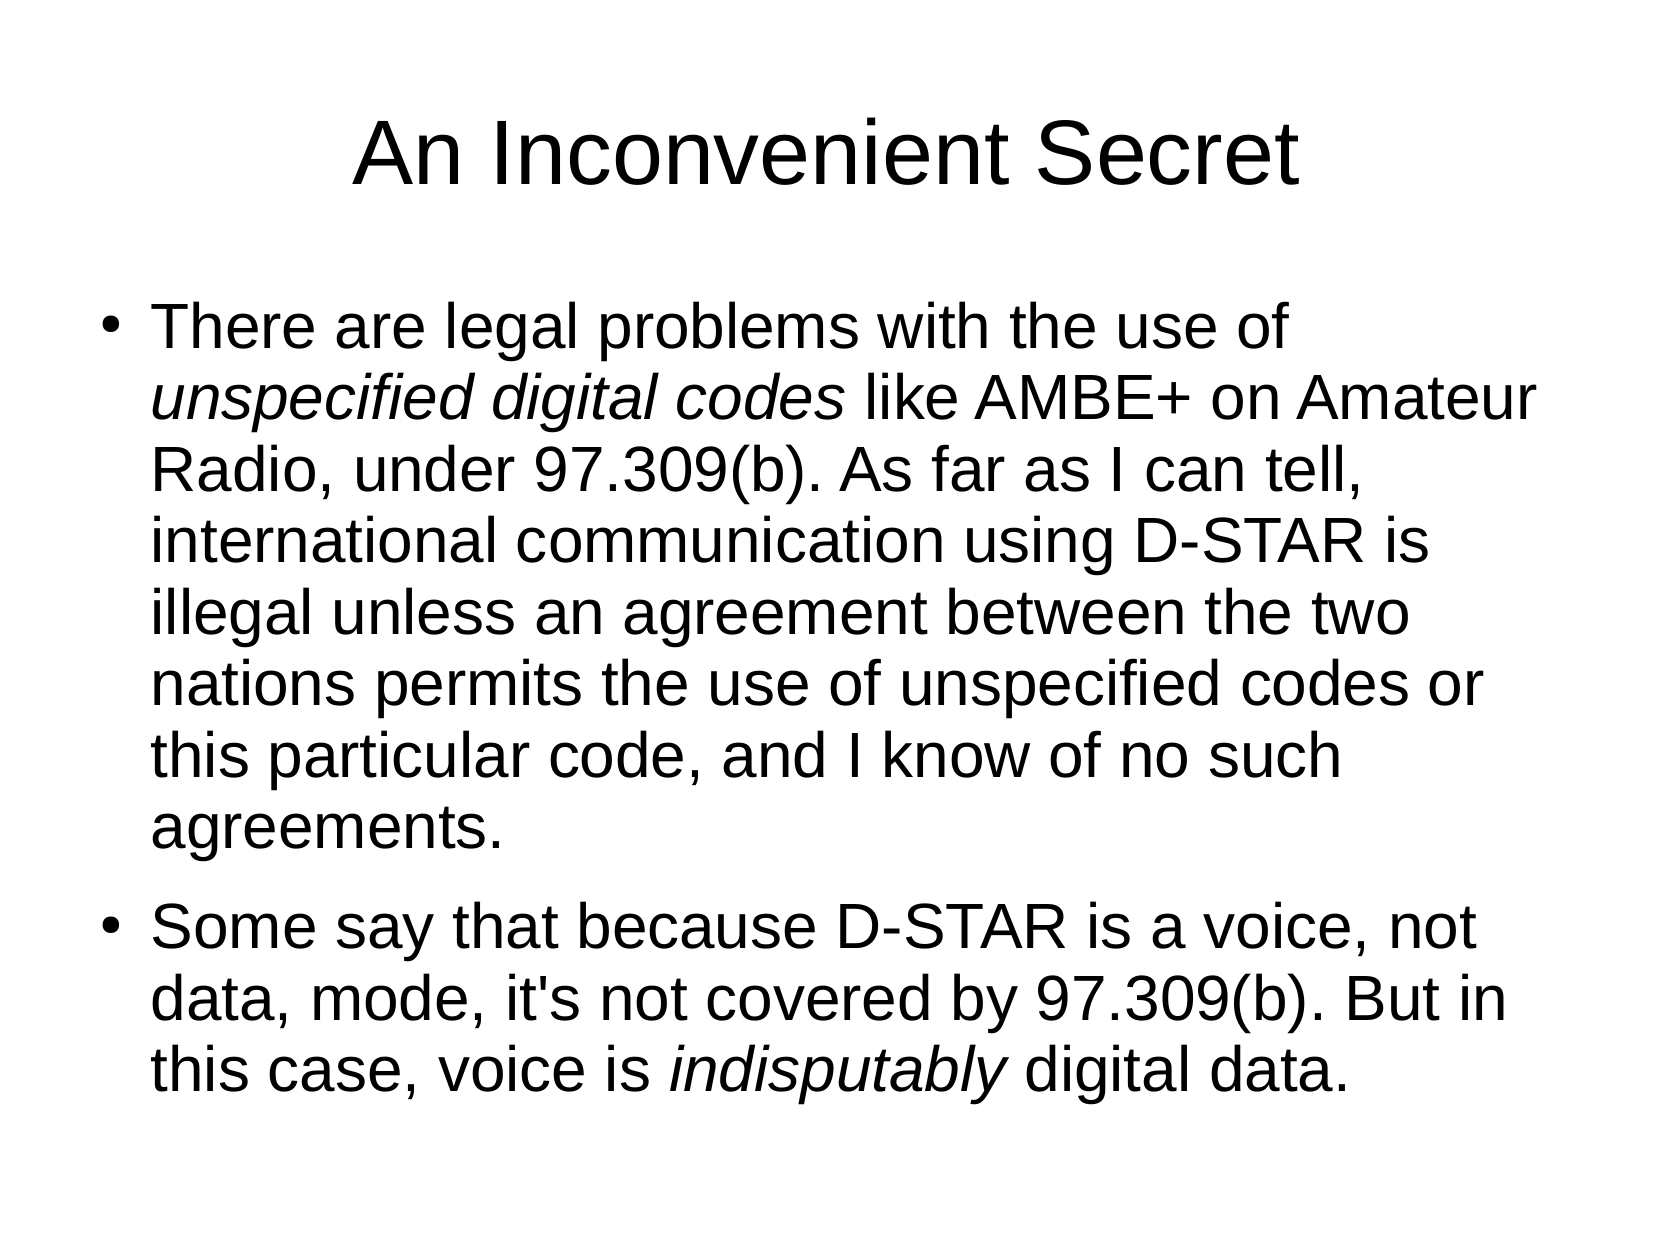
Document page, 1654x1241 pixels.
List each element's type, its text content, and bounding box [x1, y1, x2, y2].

title An Inconvenient Secret [82, 56, 1571, 250]
list There are legal problems with the use of unspecified digital codes like AMBE+ on Amateur Radio, under 97.309(b). As far as I can tell, international communication using D-STAR is illegal unless an agreement between the two nations permits the use of unspecified codes or this particular code, and I know of no such agreements. Some say that because D-STAR is a voice, not data, mode, it's not covered by 97.309(b). But in this case, voice is indisputably digital data. [82, 290, 1571, 1109]
